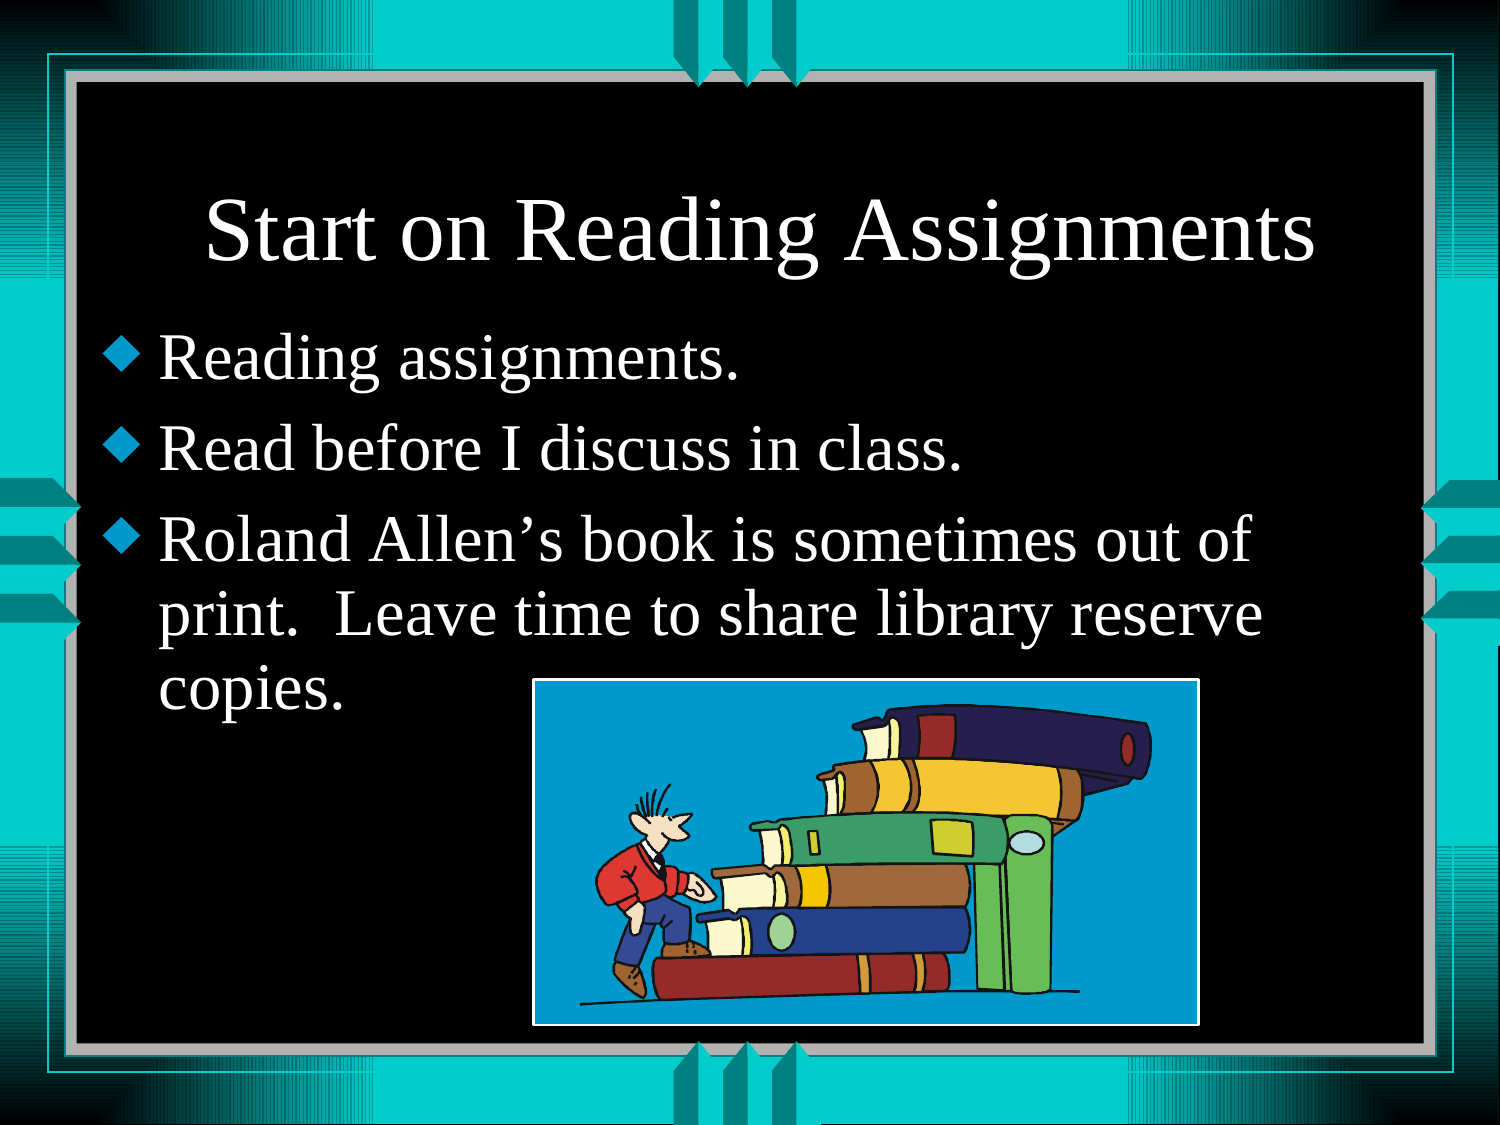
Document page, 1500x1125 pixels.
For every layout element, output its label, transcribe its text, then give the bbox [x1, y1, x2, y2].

title Start on Reading Assignments [112, 99, 1388, 288]
picture [529, 674, 1200, 1031]
list Reading assignments. Read before I discuss in class. Roland Allen’s book is sometimes out of print. Leave time to share library reserve copies. [87, 312, 1425, 988]
